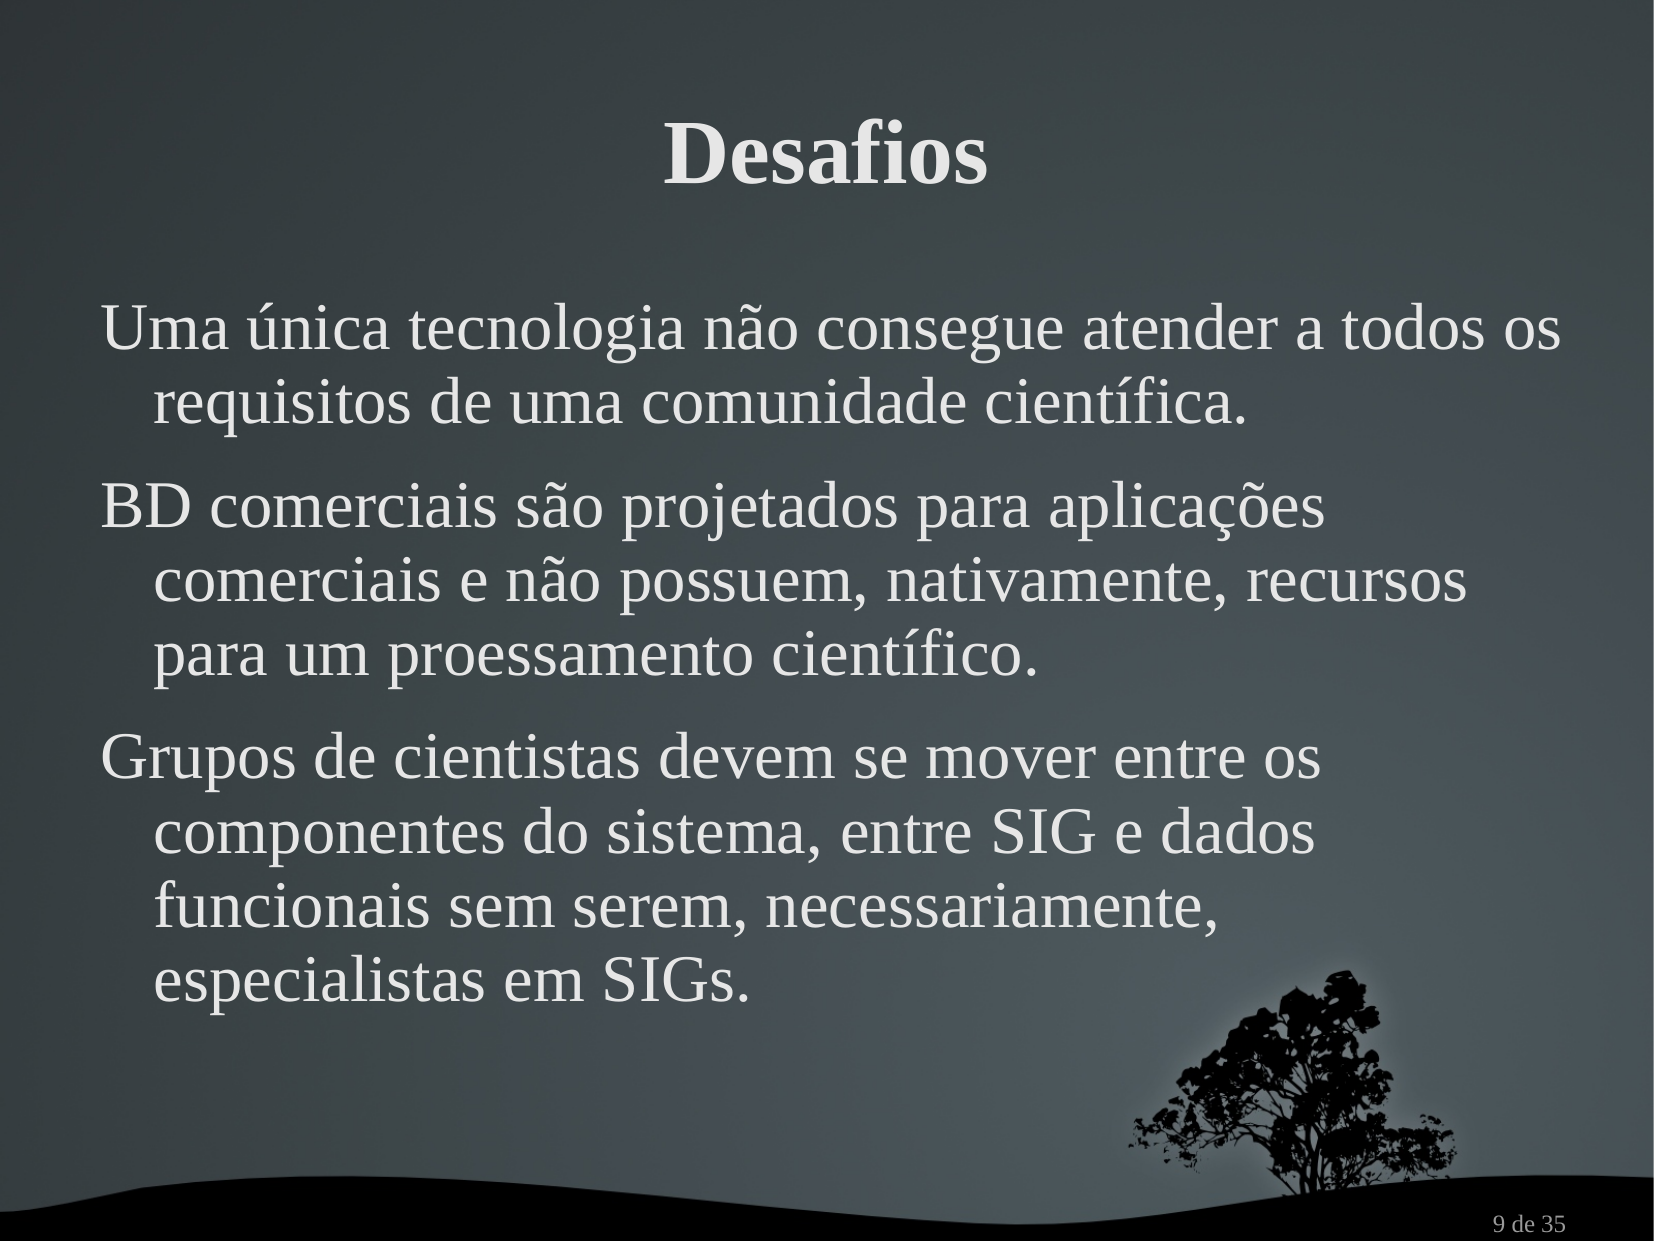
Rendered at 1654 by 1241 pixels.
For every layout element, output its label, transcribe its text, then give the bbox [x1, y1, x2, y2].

list Uma única tecnologia não consegue atender a todos os requisitos de uma comunidade científica. BD comerciais são projetados para aplicações comerciais e não possuem, nativamente, recursos para um proessamento científico. Grupos de cientistas devem se mover entre os componentes do sistema, entre SIG e dados funcionais sem serem, necessariamente, especialistas em SIGs. [82, 290, 1571, 1094]
title Desafios [82, 56, 1571, 250]
picture [0, 0, 1654, 1241]
